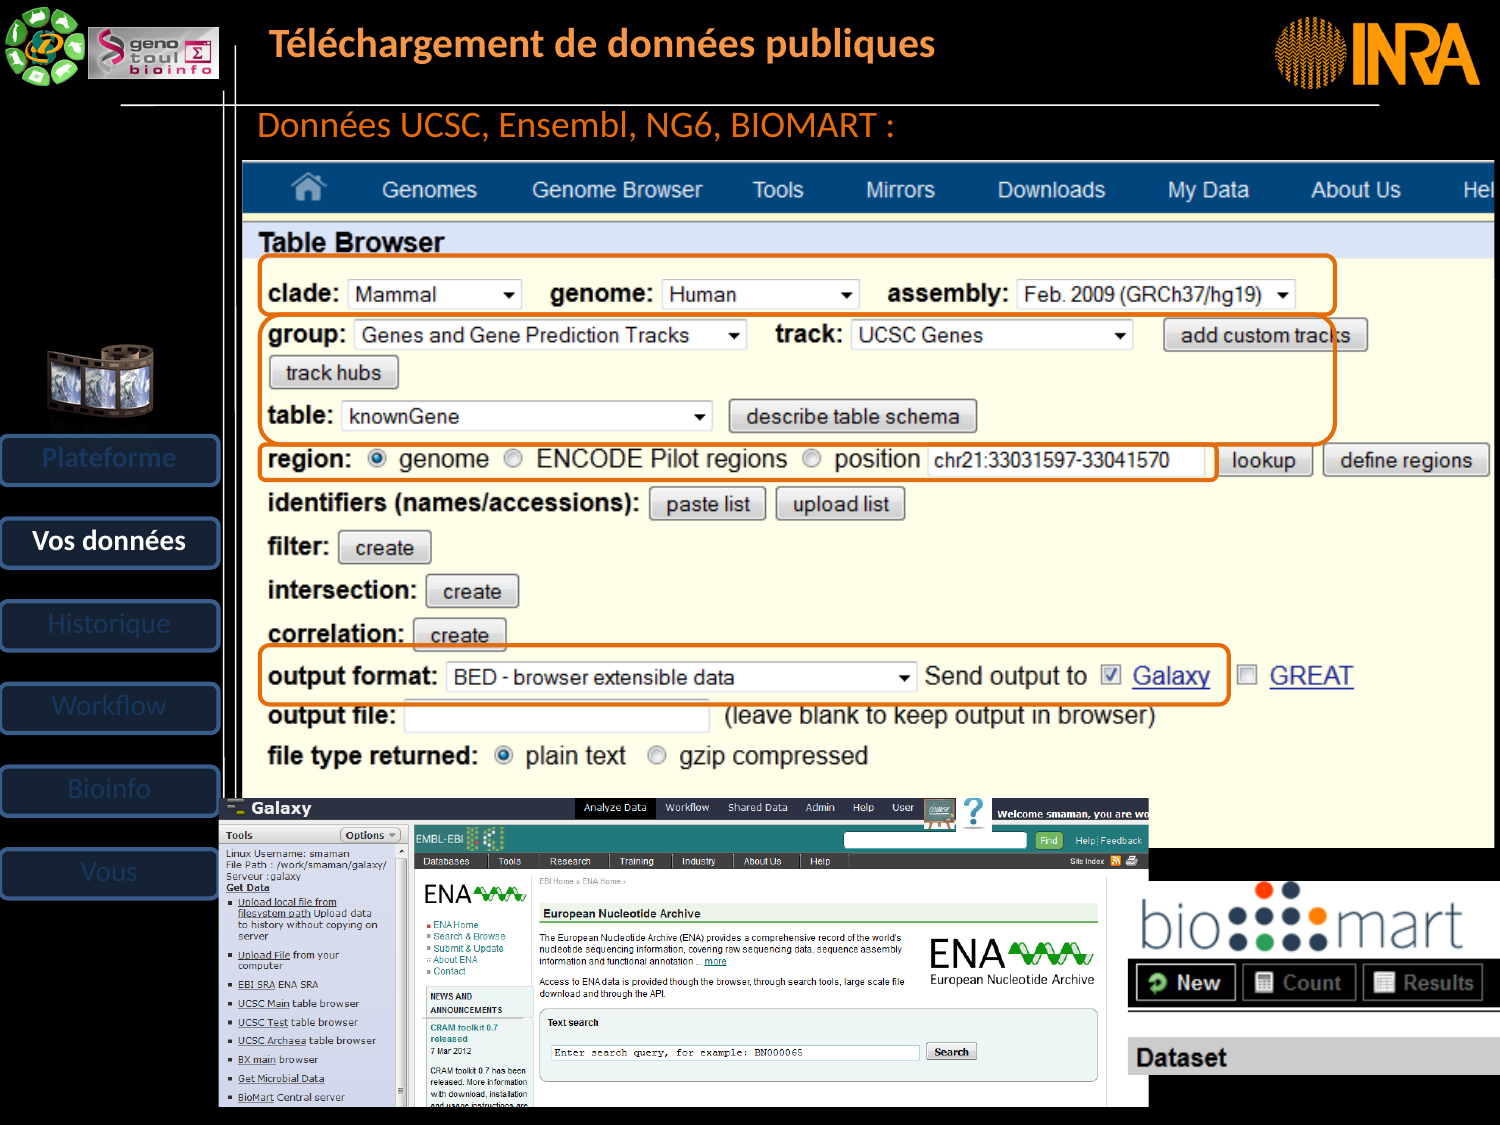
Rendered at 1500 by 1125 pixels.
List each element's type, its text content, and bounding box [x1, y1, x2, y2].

picture [218, 160, 1500, 1107]
picture [41, 338, 160, 435]
text_box Bioinfo [0, 766, 219, 816]
text_box Plateforme [0, 435, 219, 486]
text_box Historique [0, 601, 219, 651]
text_box Données UCSC, Ensembl, NG6, BIOMART : [242, 102, 1500, 155]
text_box Vos données [0, 518, 219, 568]
text_box Vous [0, 849, 218, 899]
text_box Téléchargement de données publiques [253, 19, 1270, 85]
text_box Workflow [0, 683, 219, 734]
